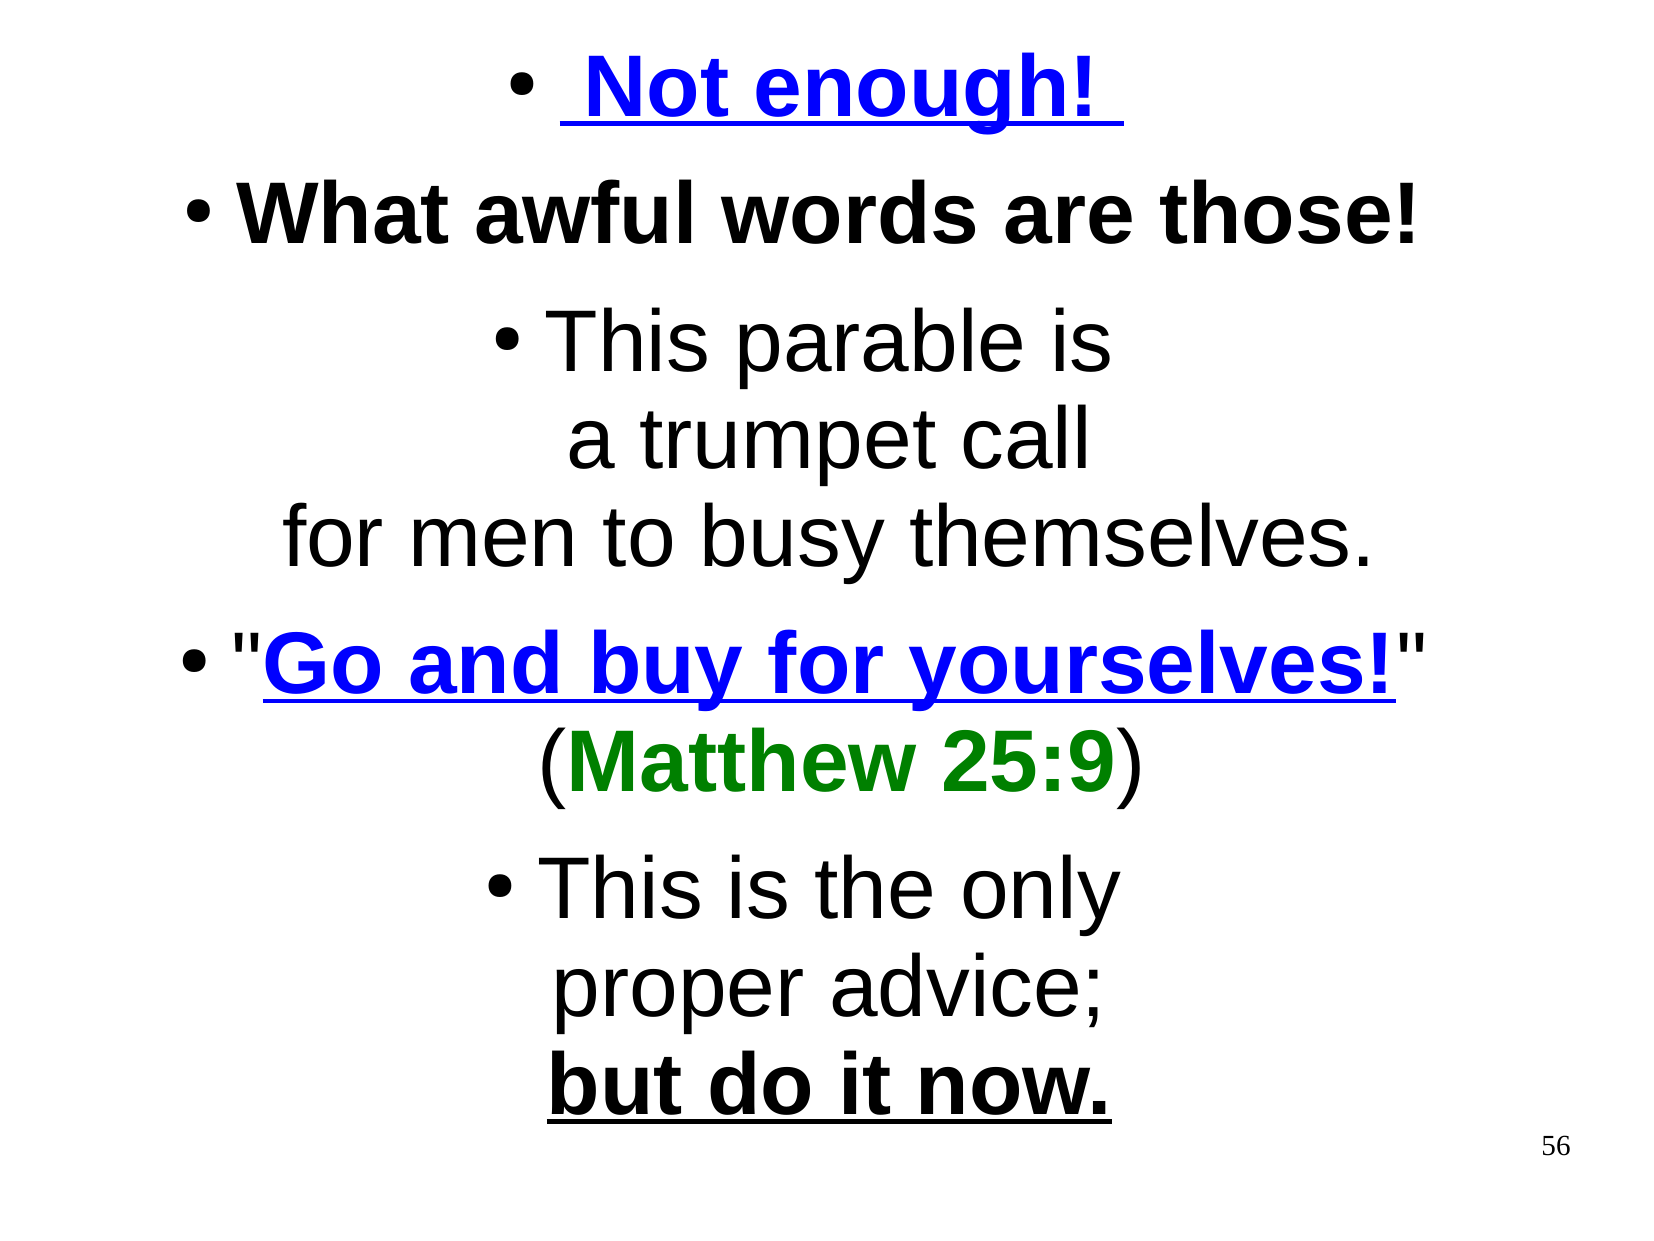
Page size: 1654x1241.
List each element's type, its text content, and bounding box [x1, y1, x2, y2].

list Not enough! What awful words are those! This parable is a trumpet call for men to busy themselves. "Go and buy for yourselves!" (Matthew 25:9) This is the only proper advice; but do it now. [0, 37, 1613, 1201]
